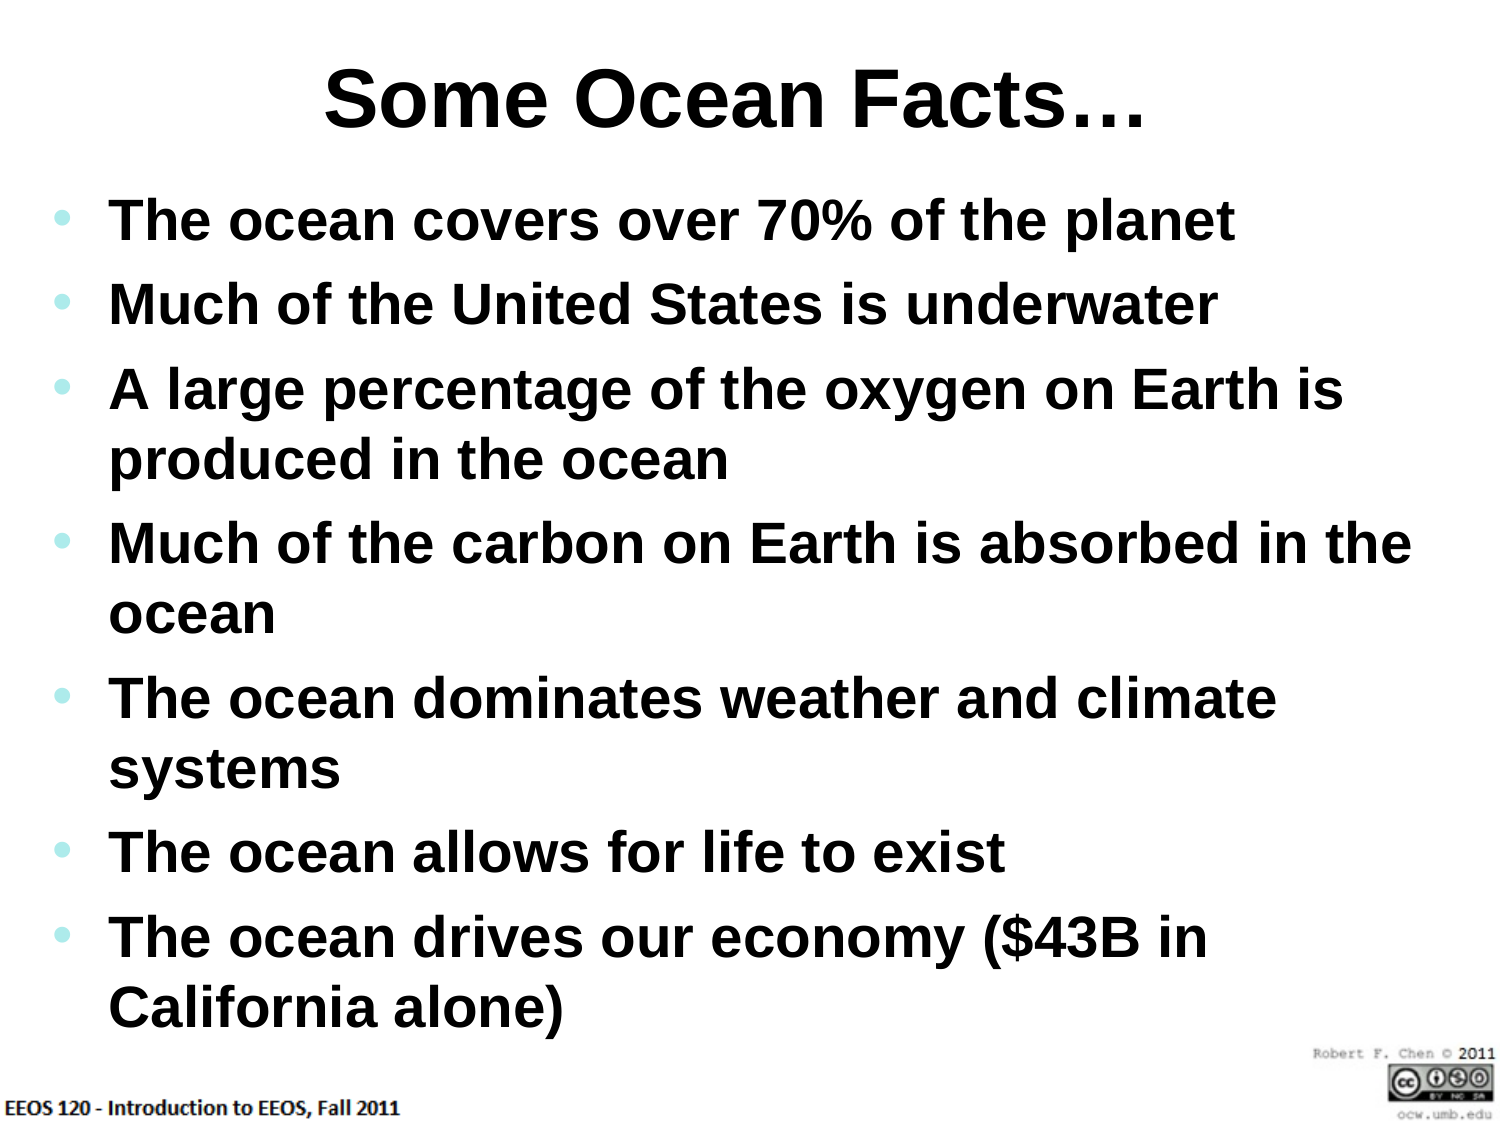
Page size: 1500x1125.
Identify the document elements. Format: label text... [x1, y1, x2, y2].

title Some Ocean Facts… [62, 0, 1413, 174]
picture [0, 1090, 405, 1125]
picture [1304, 1042, 1500, 1125]
list The ocean covers over 70% of the planet Much of the United States is underwater A large percentage of the oxygen on Earth is produced in the ocean Much of the carbon on Earth is absorbed in the ocean The ocean dominates weather and climate systems The ocean allows for life to exist The ocean drives our economy ($43B in California alone) [37, 174, 1500, 1125]
